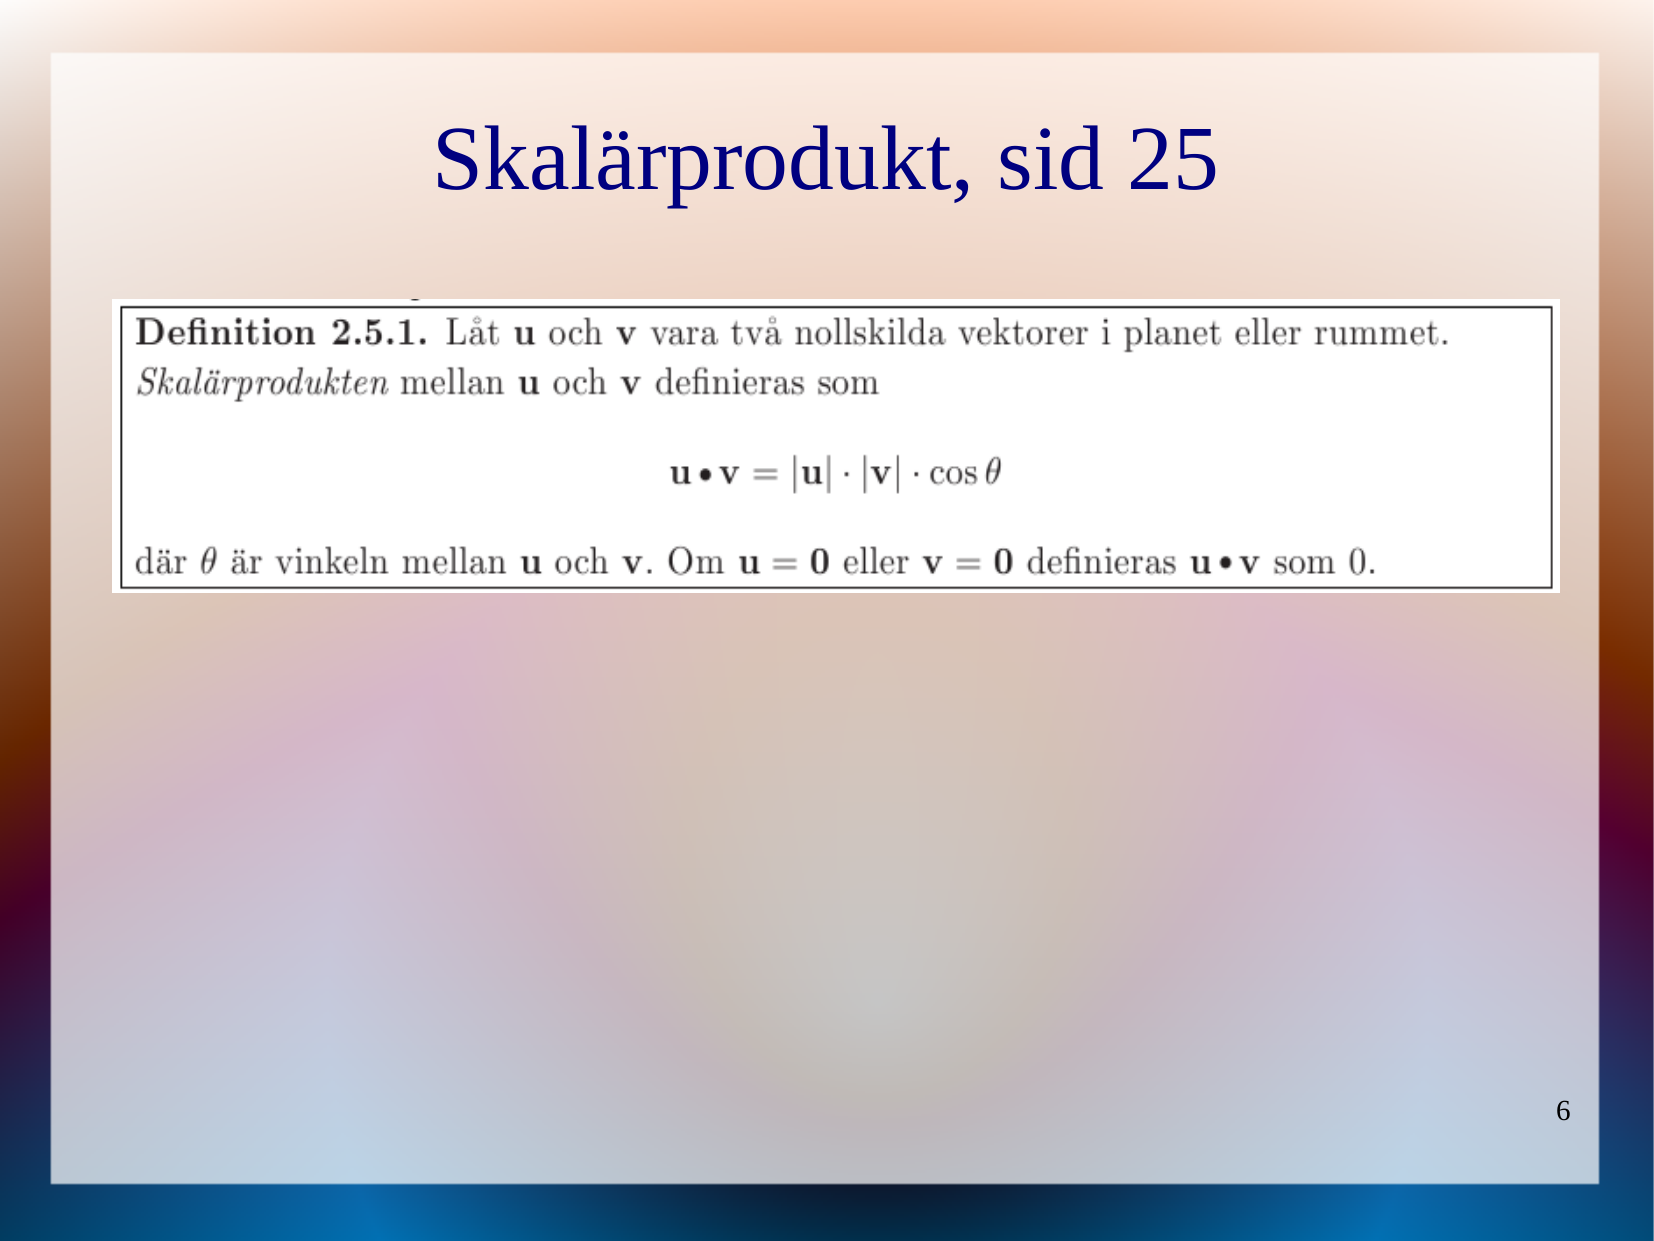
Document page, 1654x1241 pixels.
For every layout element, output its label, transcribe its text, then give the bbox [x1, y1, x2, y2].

title Skalärprodukt, sid 25 [82, 55, 1571, 263]
picture [0, 0, 1654, 1241]
